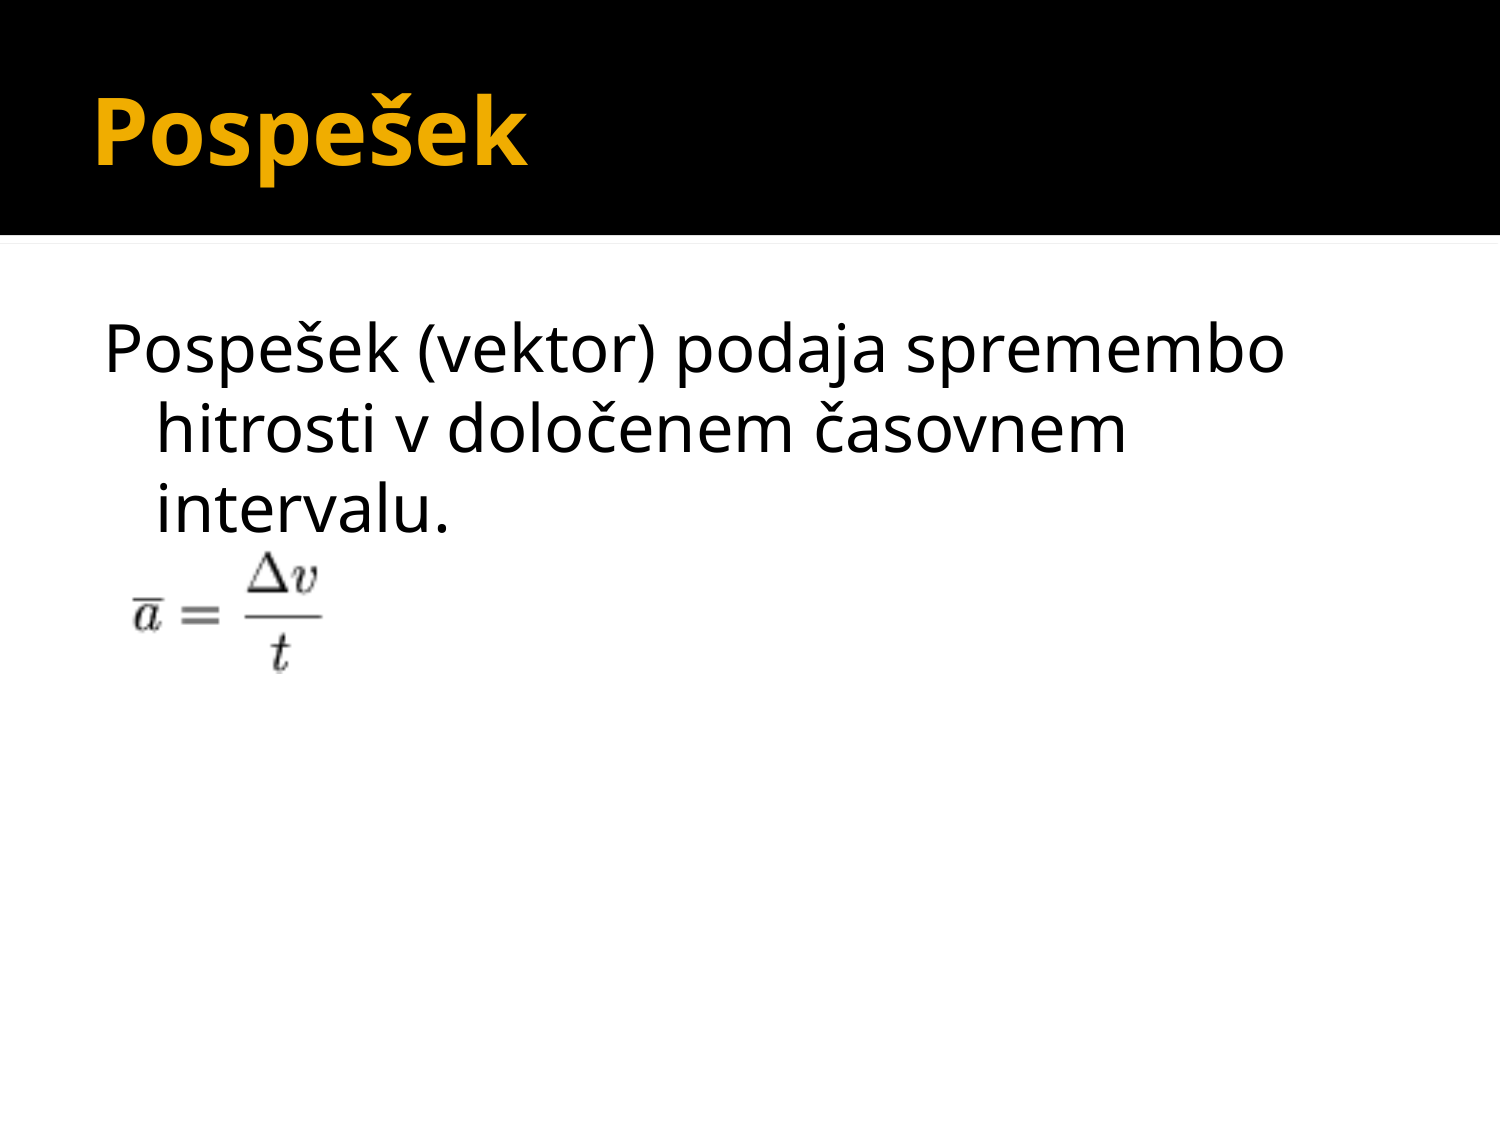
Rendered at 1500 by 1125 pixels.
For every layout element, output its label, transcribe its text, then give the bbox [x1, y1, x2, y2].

list Pospešek (vektor) podaja spremembo hitrosti v določenem časovnem intervalu. [75, 291, 1425, 1050]
picture [128, 550, 329, 674]
title Pospešek [75, 25, 1425, 231]
